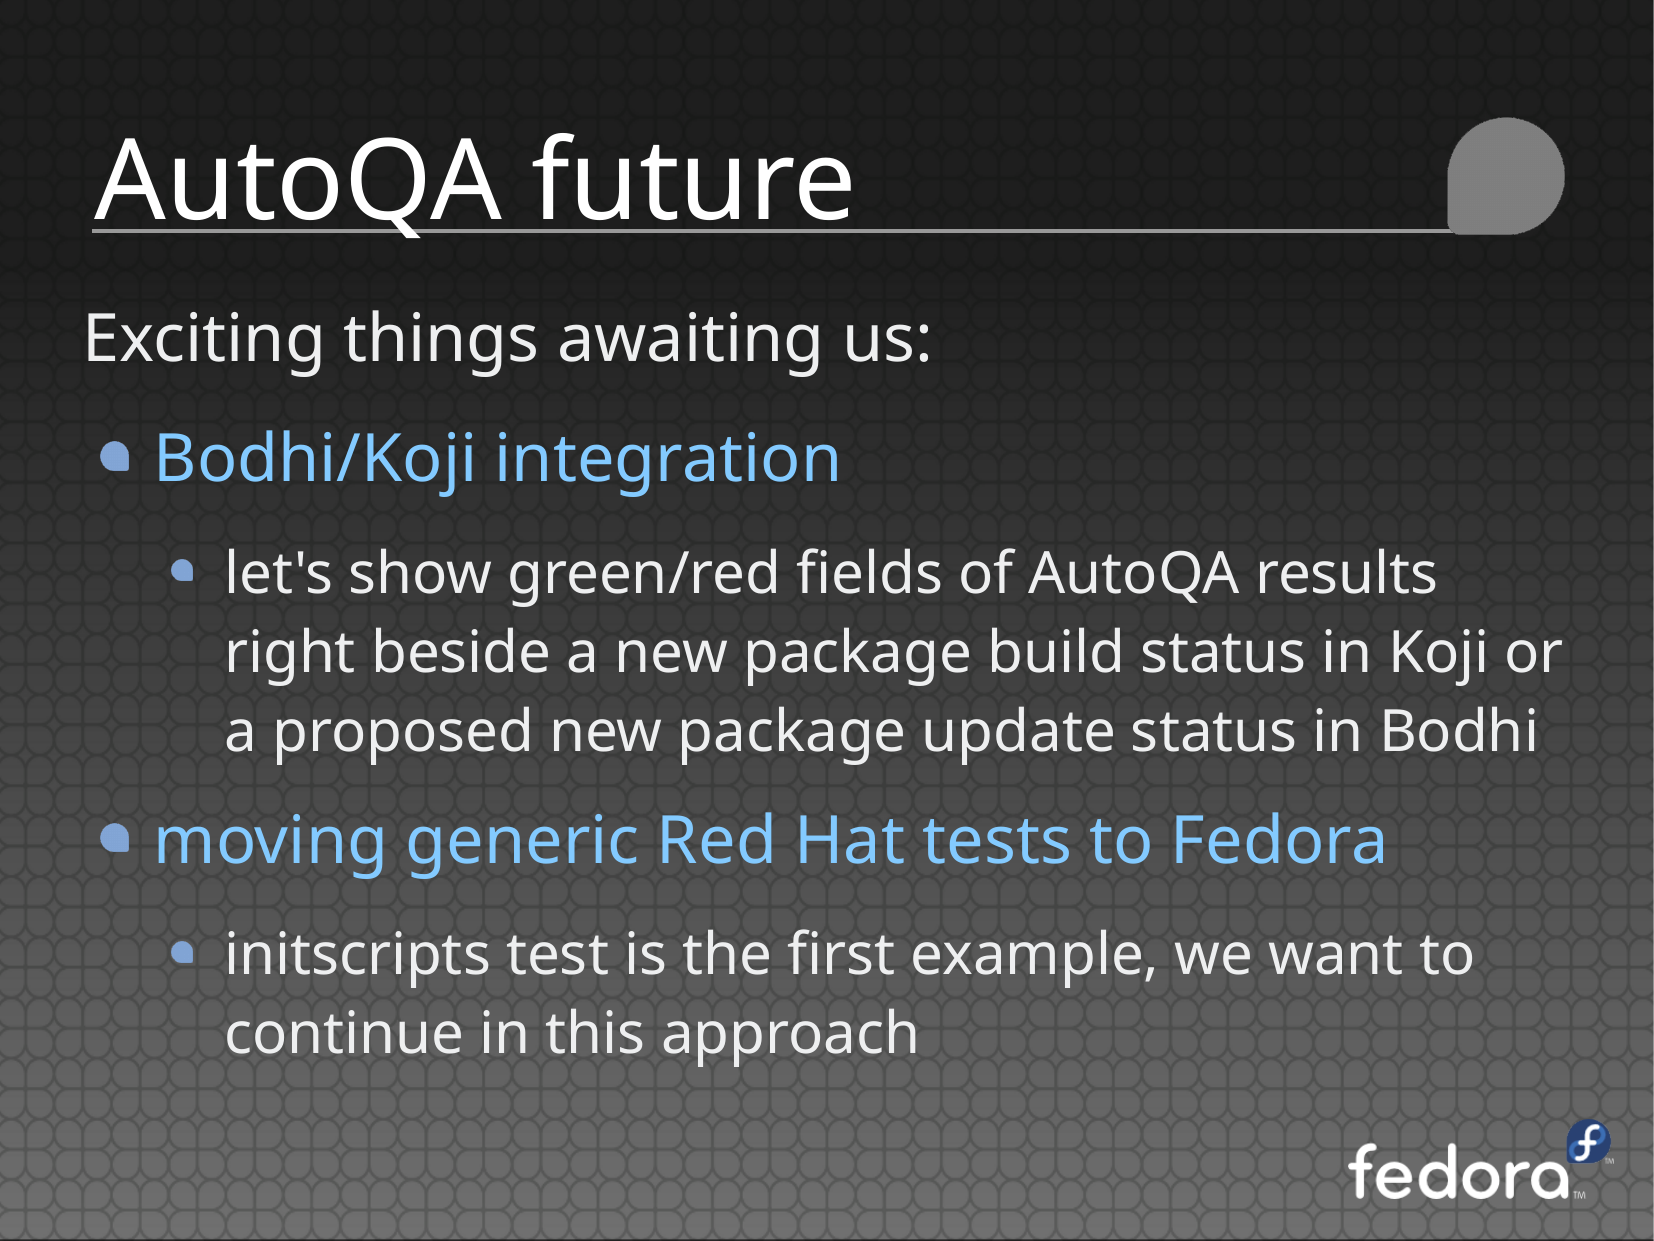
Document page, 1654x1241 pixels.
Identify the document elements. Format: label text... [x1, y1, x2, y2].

list Exciting things awaiting us: Bodhi/Koji integration let's show green/red fields of AutoQA results right beside a new package build status in Koji or a proposed new package update status in Bodhi moving generic Red Hat tests to Fedora initscripts test is the first example, we want to continue in this approach [82, 290, 1571, 975]
picture [0, 0, 1654, 1241]
title AutoQA future [94, 100, 1426, 251]
